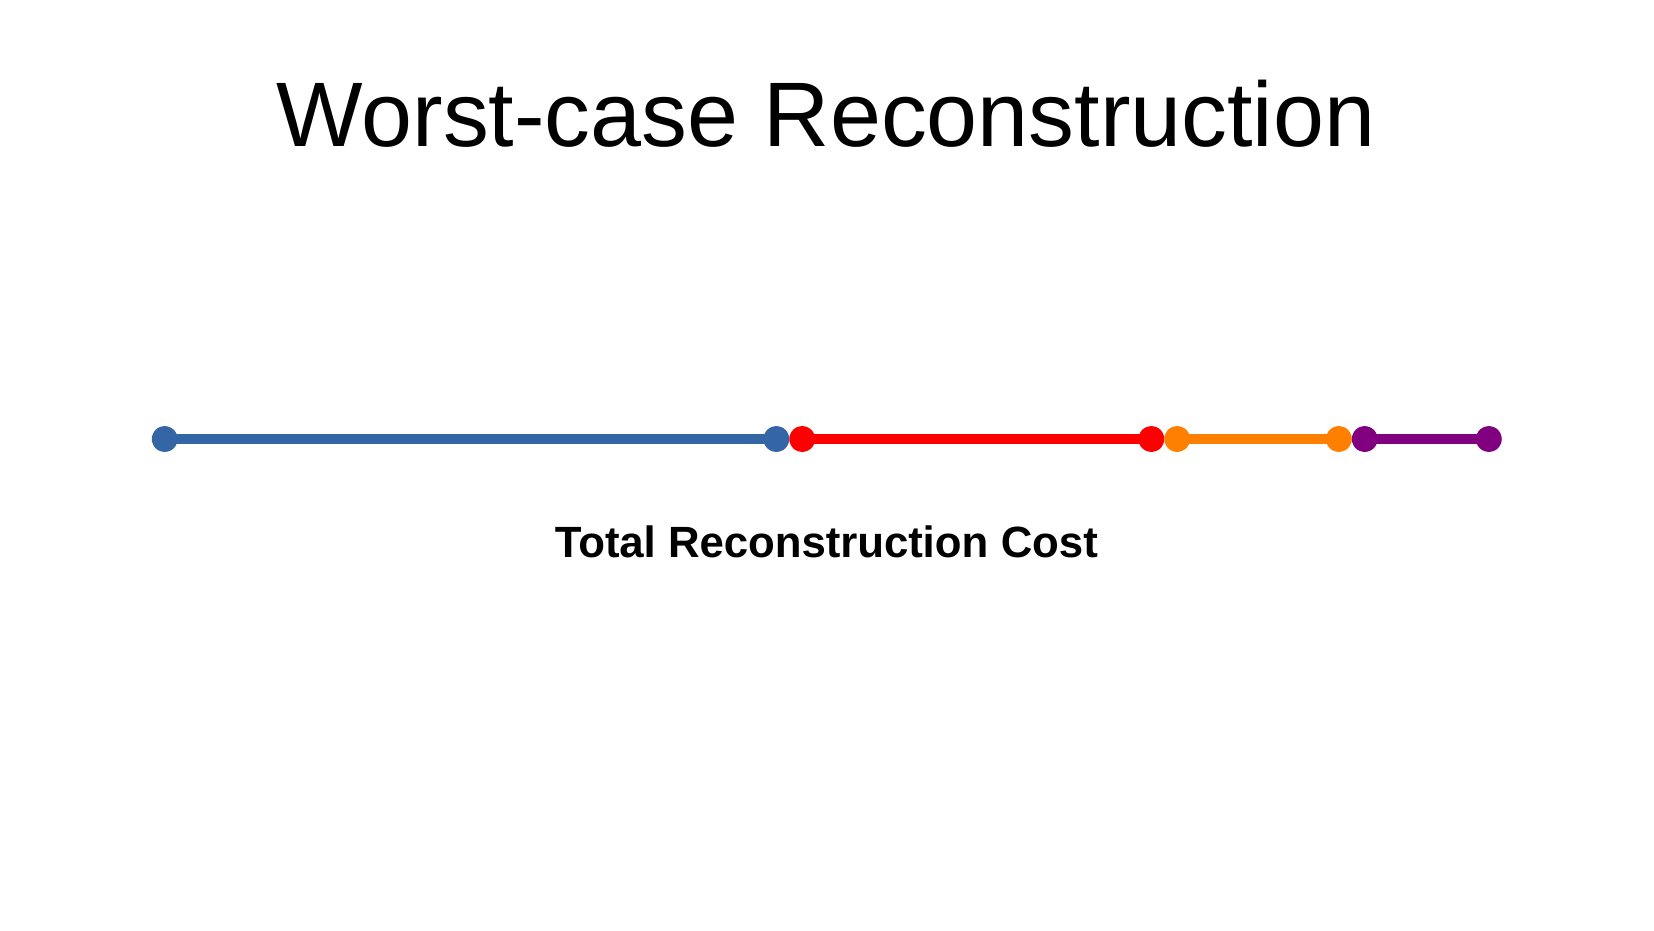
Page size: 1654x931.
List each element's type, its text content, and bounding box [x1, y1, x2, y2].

text_box Total Reconstruction Cost [540, 510, 1114, 574]
title Worst-case Reconstruction [82, 37, 1571, 193]
